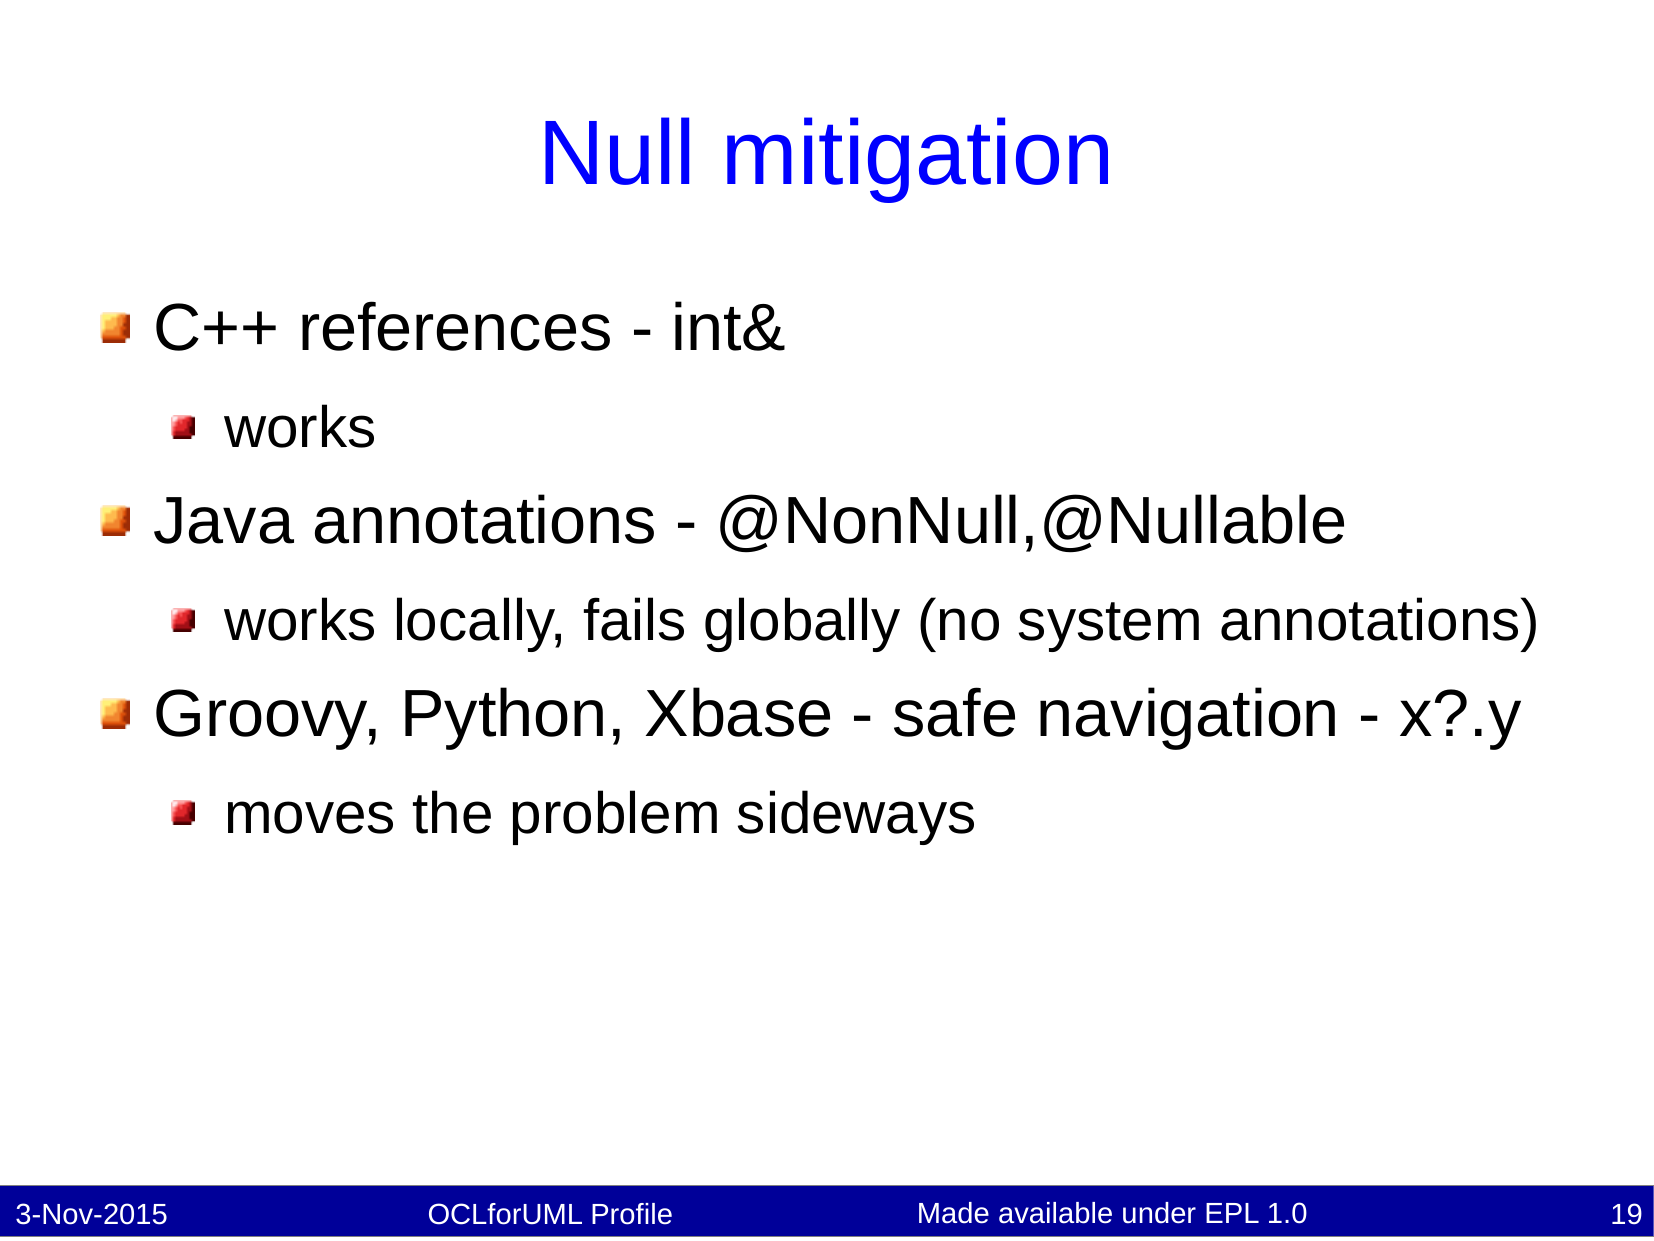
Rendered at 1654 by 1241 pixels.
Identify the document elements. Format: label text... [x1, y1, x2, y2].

list C++ references - int& works Java annotations - @NonNull,@Nullable works locally, fails globally (no system annotations) Groovy, Python, Xbase - safe navigation - x?.y moves the problem sideways [82, 290, 1571, 1010]
title Null mitigation [82, 49, 1571, 257]
